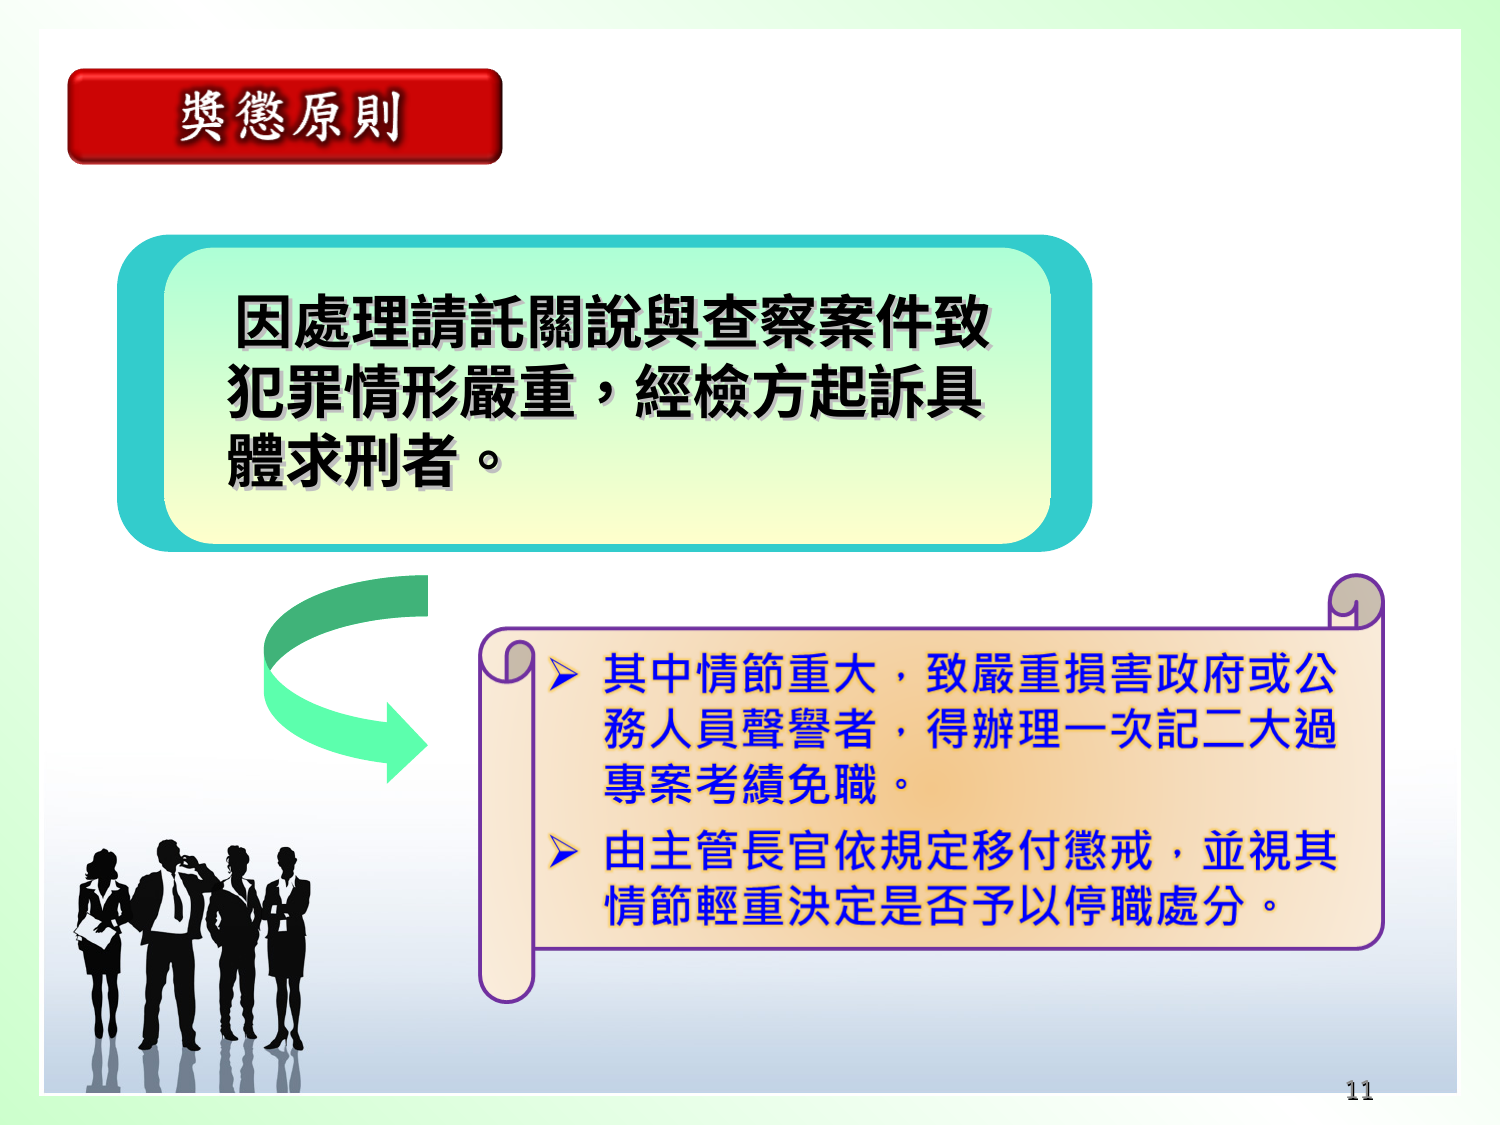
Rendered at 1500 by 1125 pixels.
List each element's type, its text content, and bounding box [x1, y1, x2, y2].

text_box [117, 234, 1093, 552]
picture [39, 29, 1461, 1096]
text_box [263, 575, 428, 784]
text_box <編號> [1070, 1060, 1421, 1121]
text_box 因處理請託關說與查察案件致犯罪情形嚴重，經檢方起訴具體求刑者。 [167, 277, 1033, 512]
